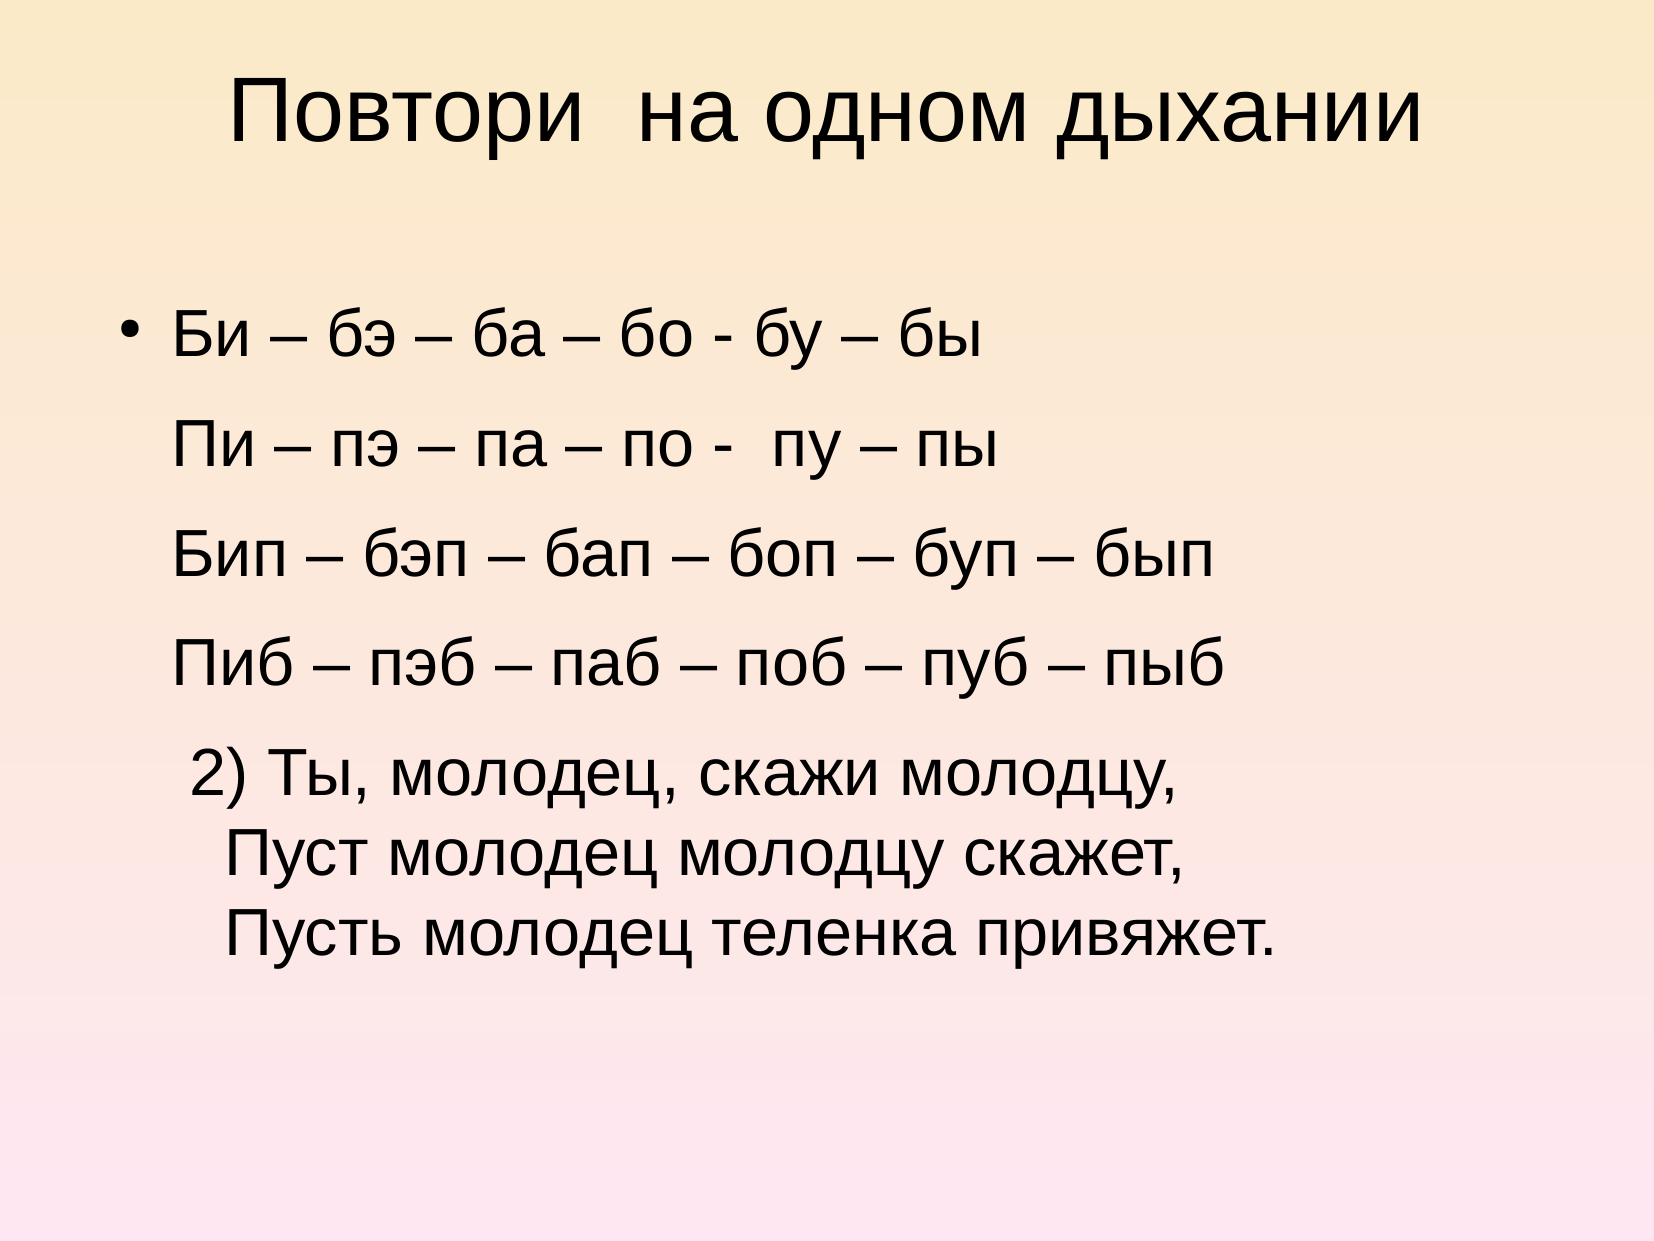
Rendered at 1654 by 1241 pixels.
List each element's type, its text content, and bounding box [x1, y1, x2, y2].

list Би – бэ – ба – бо - бу – бы Пи – пэ – па – по - пу – пы Бип – бэп – бап – боп – буп – бып Пиб – пэб – паб – поб – пуб – пыб 2) Ты, молодец, скажи молодцу, Пуст молодец молодцу скажет, Пусть молодец теленка привяжет. [82, 290, 1571, 1109]
title Повтори на одном дыхании [82, 49, 1571, 257]
